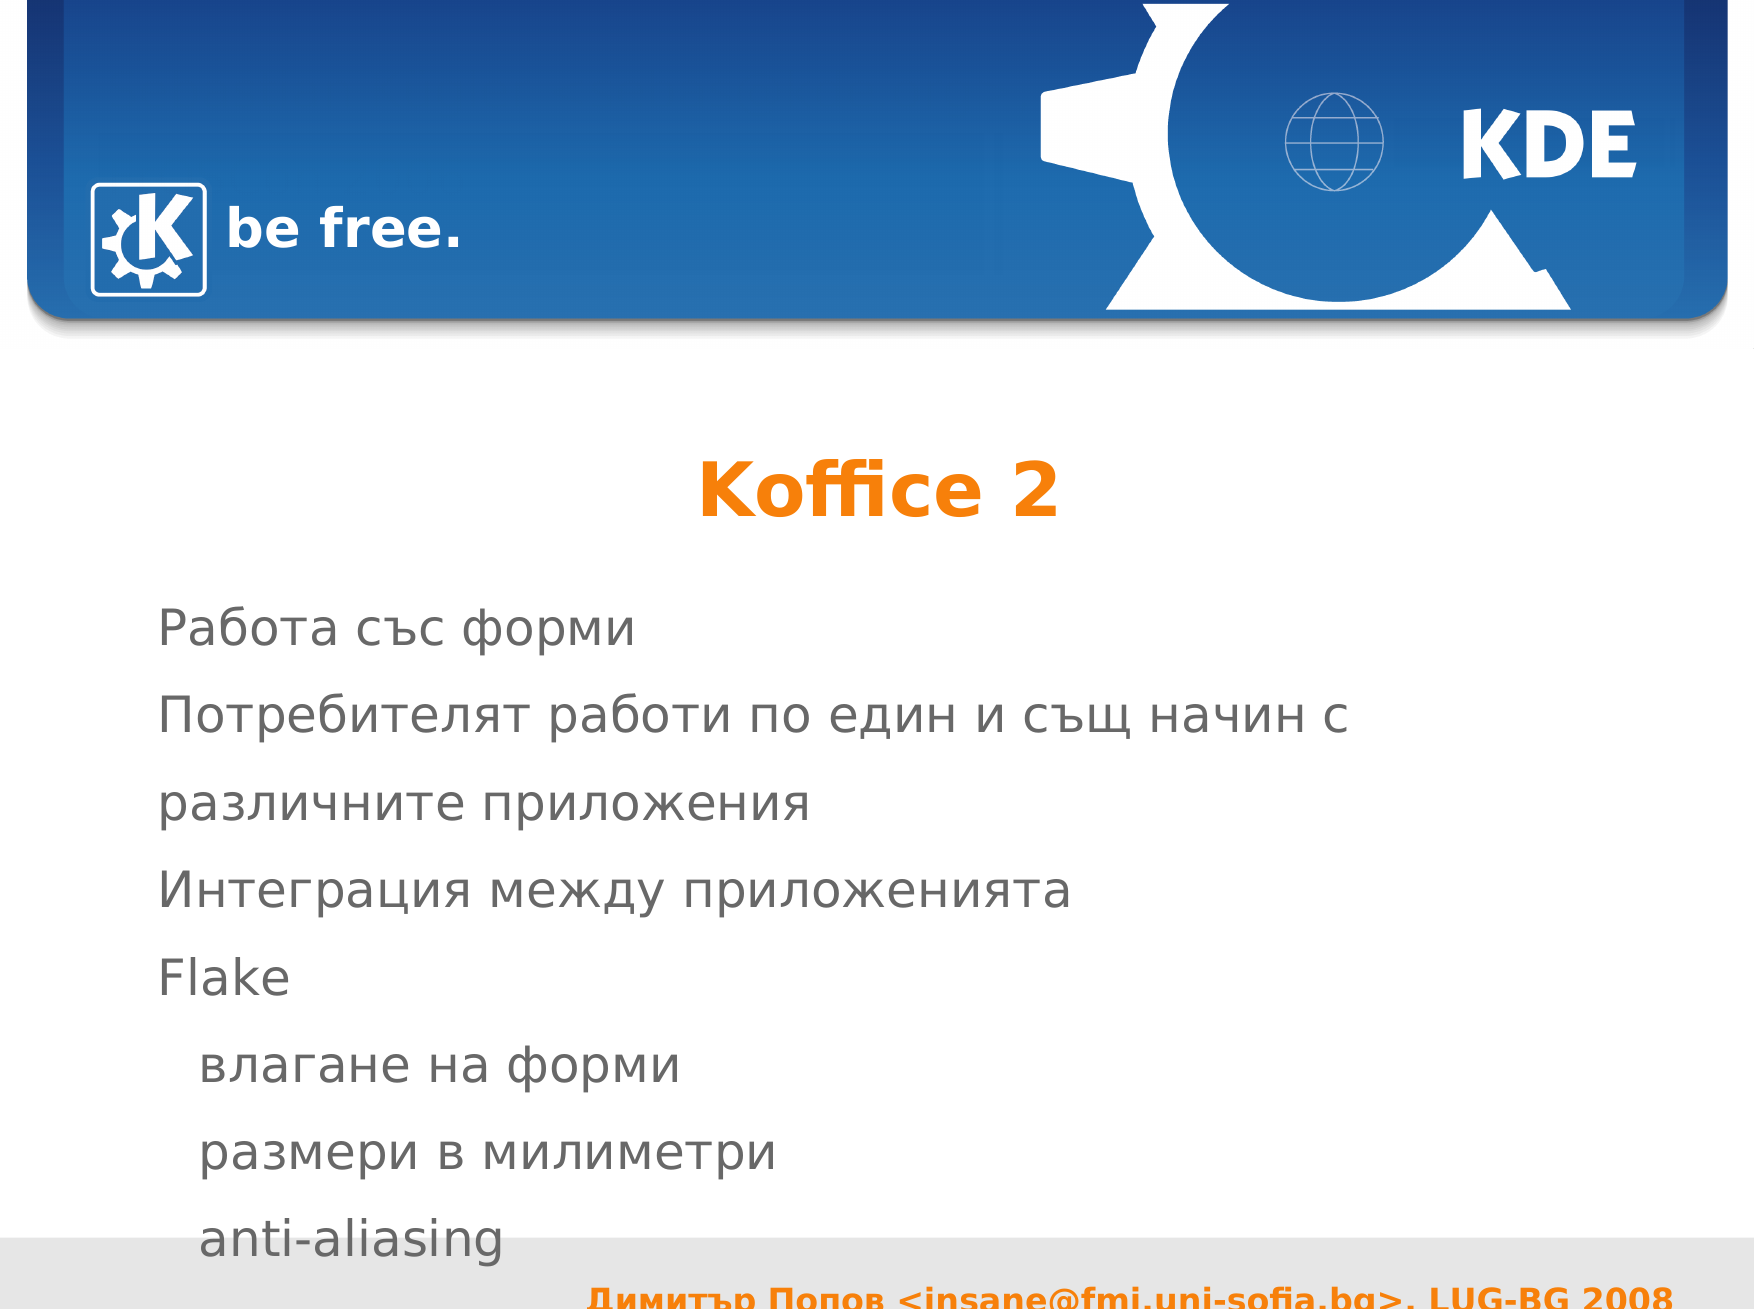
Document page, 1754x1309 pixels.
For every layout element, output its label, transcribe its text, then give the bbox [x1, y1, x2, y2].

title be free. [225, 187, 1126, 271]
text_box Работа със форми Потребителят работи по един и същ начин с различните приложения Интеграция между приложенията Flake влагане на форми размери в милиметри anti-aliasing [113, 562, 1651, 1248]
picture [0, 0, 1754, 349]
text_box Koffice 2 [123, 395, 1607, 499]
